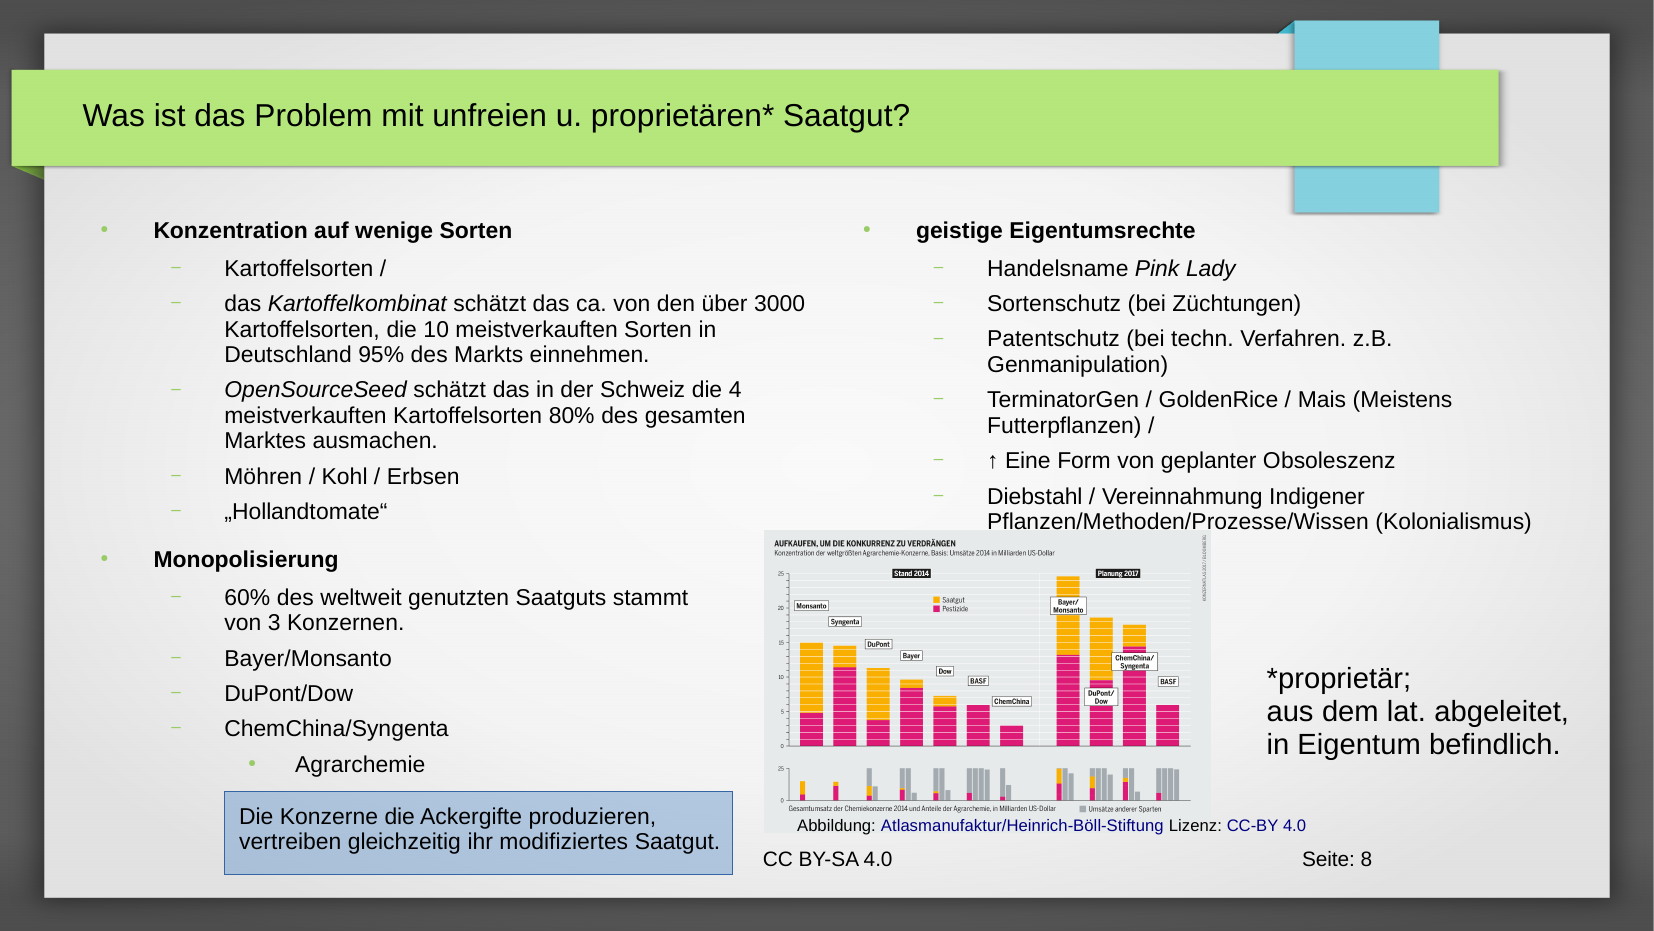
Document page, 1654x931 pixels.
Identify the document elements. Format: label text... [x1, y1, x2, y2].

text_box Die Konzerne die Ackergifte produzieren, vertreiben gleichzeitig ihr modifiziertes Saatgut. [224, 796, 756, 888]
list geistige Eigentumsrechte Handelsname Pink Lady Sortenschutz (bei Züchtungen) Patentschutz (bei techn. Verfahren. z.B. Genmanipulation) TerminatorGen / GoldenRice / Mais (Meistens Futterpflanzen) / ↑ Eine Form von geplanter Obsoleszenz Diebstahl / Vereinnahmung Indigener Pflanzen/Methoden/Prozesse/Wissen (Kolonialismus) [845, 217, 1572, 556]
title Was ist das Problem mit unfreien u. proprietären* Saatgut? [82, 97, 1264, 133]
text_box *proprietär; aus dem lat. abgeleitet, in Eigentum befindlich. [1251, 590, 1595, 768]
list Monopolisierung 60% des weltweit genutzten Saatguts stammt von 3 Konzernen. Bayer/Monsanto DuPont/Dow ChemChina/Syngenta Agrarchemie [82, 546, 764, 804]
text_box Abbildung: Atlasmanufaktur/Heinrich-Böll-Stiftung Lizenz: CC-BY 4.0 [782, 809, 1359, 848]
picture [0, 0, 1654, 931]
list Konzentration auf wenige Sorten Kartoffelsorten / das Kartoffelkombinat schätzt das ca. von den über 3000 Kartoffelsorten, die 10 meistverkauften Sorten in Deutschland 95% des Markts einnehmen. OpenSourceSeed schätzt das in der Schweiz die 4 meistverkauften Kartoffelsorten 80% des gesamten Marktes ausmachen. Möhren / Kohl / Erbsen „Hollandtomate“ [82, 217, 809, 532]
text_box [224, 791, 733, 796]
